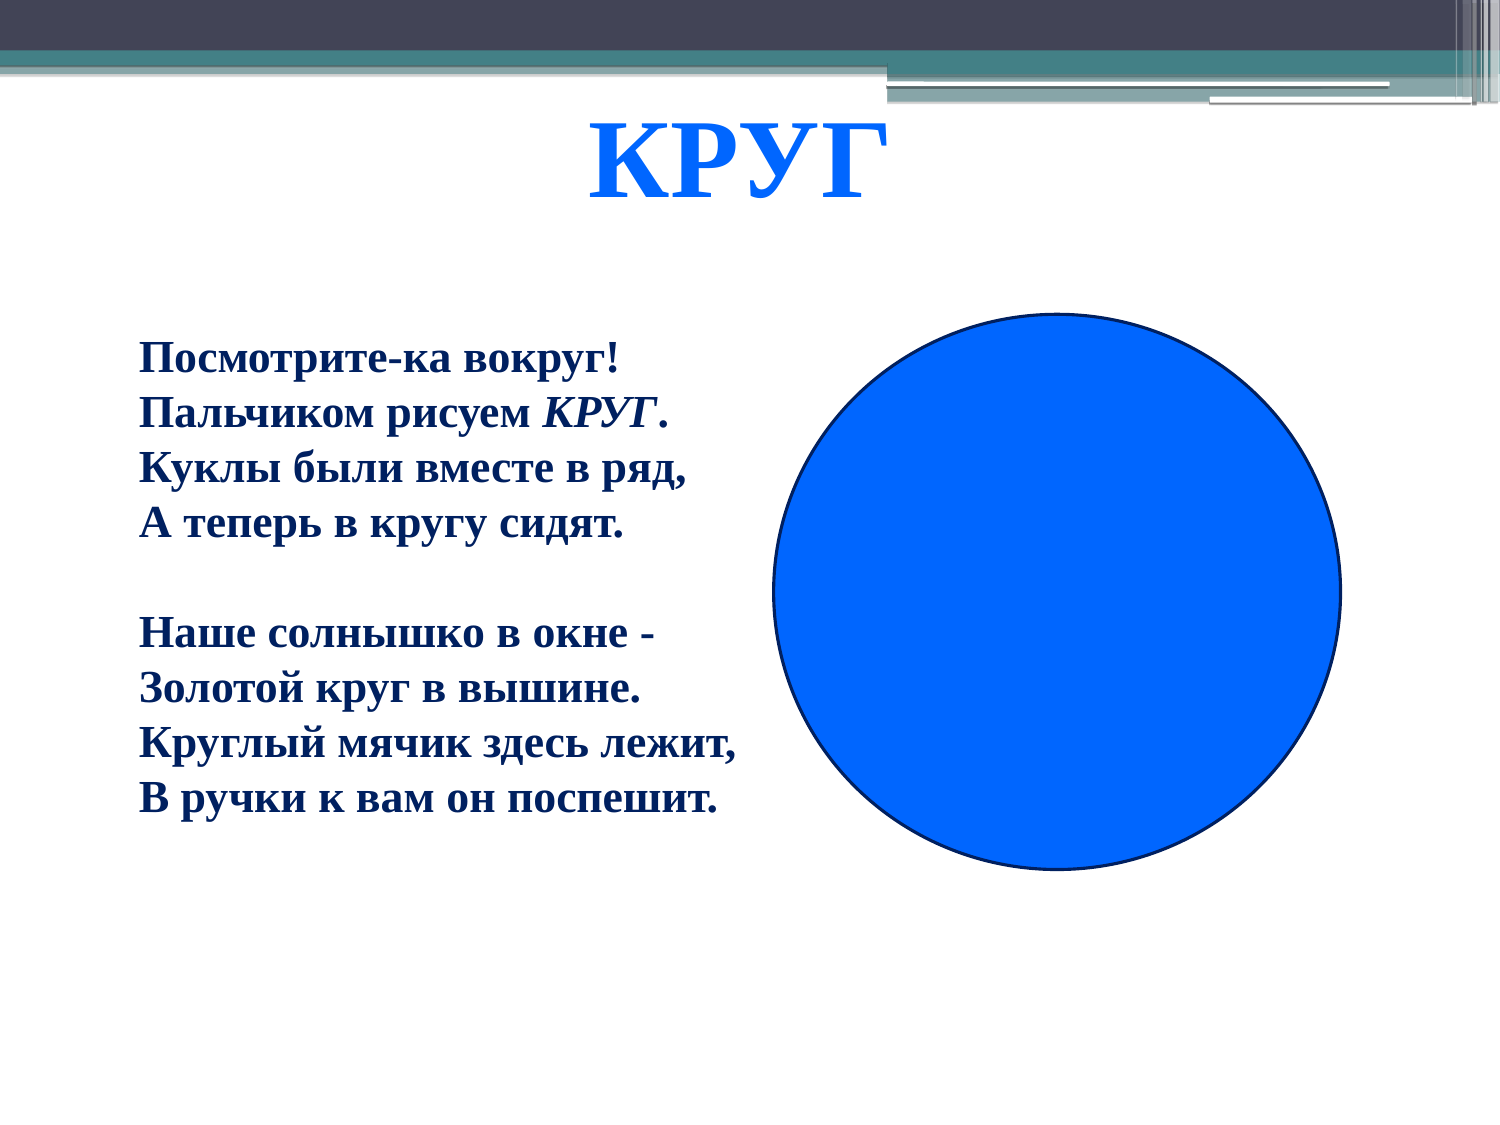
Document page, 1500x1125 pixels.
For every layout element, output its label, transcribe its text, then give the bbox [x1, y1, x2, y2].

text_box [774, 314, 1341, 870]
text_box Посмотрите-ка вокруг! Пальчиком рисуем КРУГ. Куклы были вместе в ряд, А теперь в кругу сидят. Наше солнышко в окне - Золотой круг в вышине. Круглый мячик здесь лежит, В ручки к вам он поспешит. [123, 319, 774, 829]
text_box КРУГ [573, 78, 908, 228]
